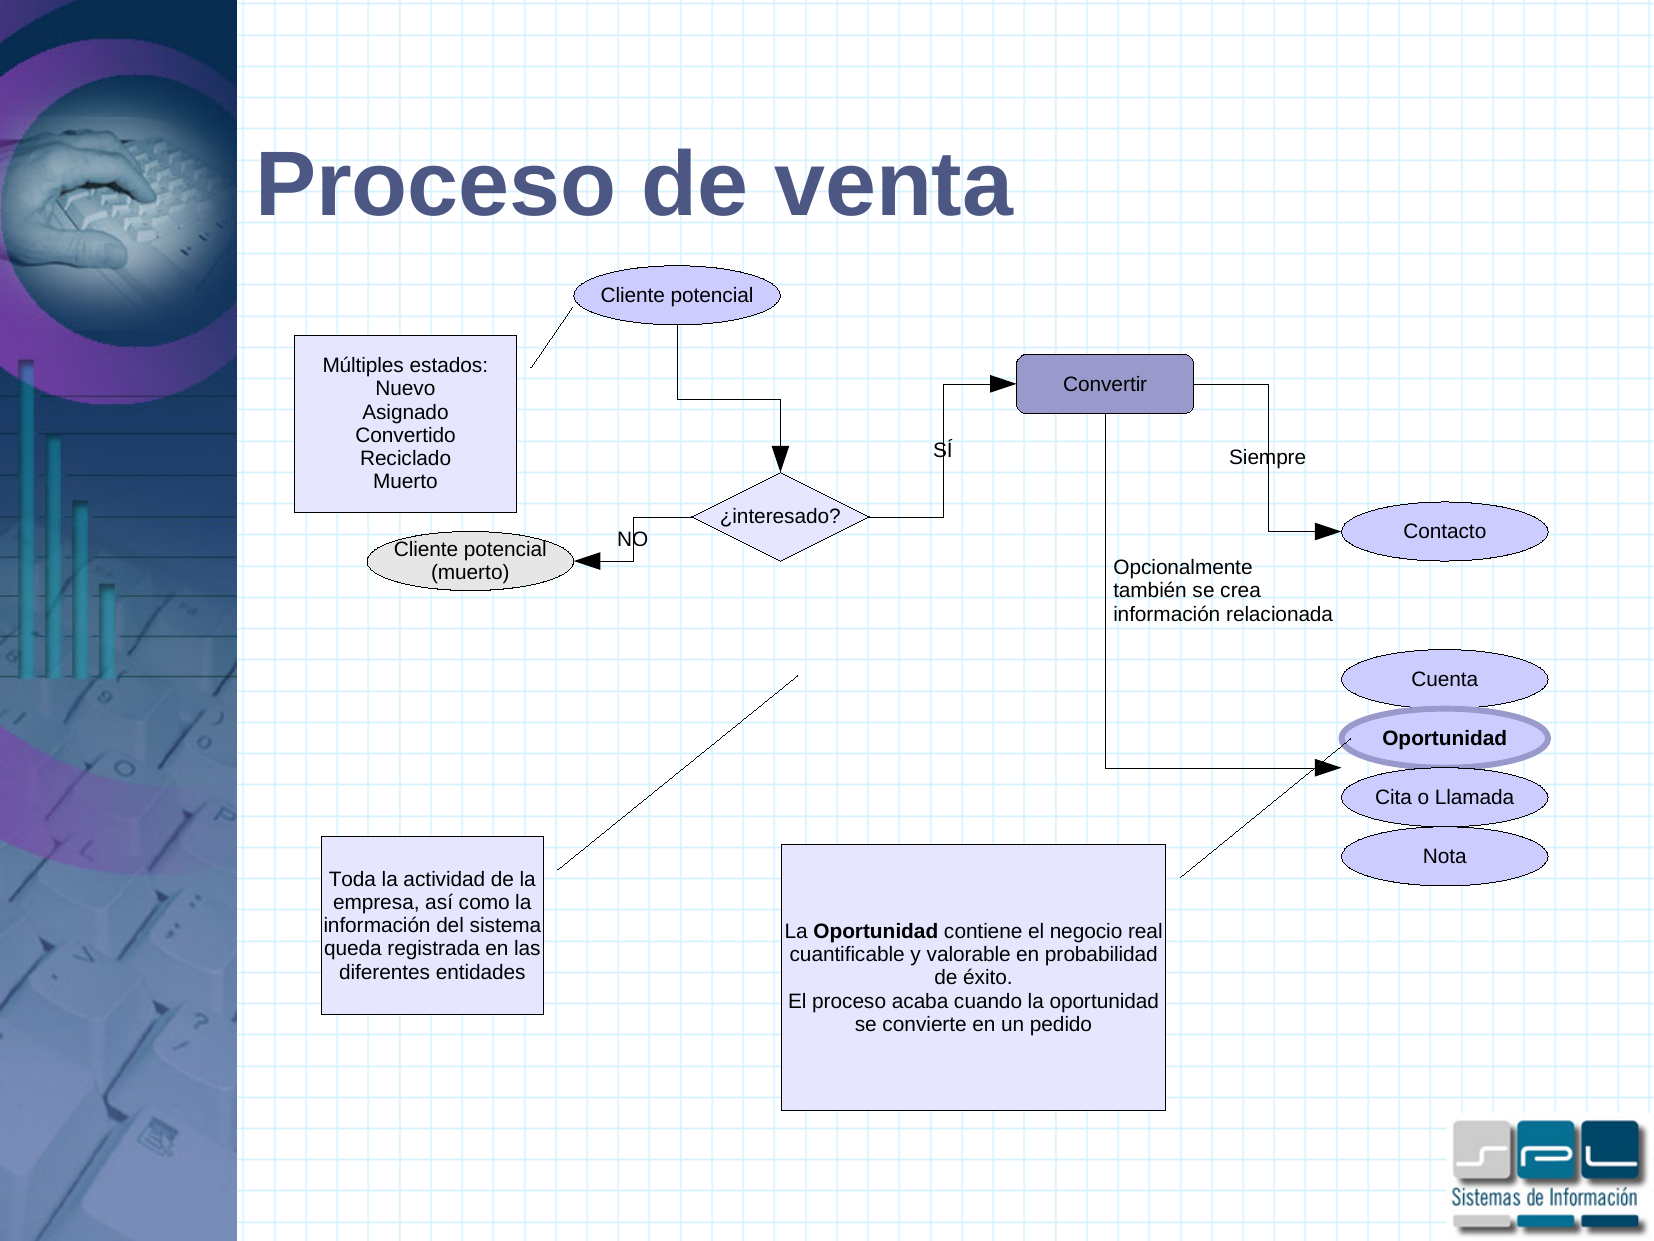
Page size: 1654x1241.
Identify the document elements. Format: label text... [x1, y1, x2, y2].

text_box Cita o Llamada [1341, 767, 1549, 827]
text_box Cliente potencial [573, 265, 781, 325]
text_box Toda la actividad de la empresa, así como la información del sistema queda registrada en las diferentes entidades [322, 837, 543, 1014]
text_box ¿interesado? [691, 472, 870, 562]
text_box Oportunidad [1341, 708, 1549, 768]
text_box Múltiples estados: Nuevo Asignado Convertido Reciclado Muerto [295, 335, 516, 512]
text_box Cuenta [1341, 649, 1549, 709]
text_box Cliente potencial (muerto) [367, 531, 574, 591]
text_box La Oportunidad contiene el negocio real cuantificable y valorable en probabilidad de éxito. El proceso acaba cuando la oportunidad se convierte en un pedido [782, 845, 1165, 1111]
text_box Contacto [1341, 501, 1549, 562]
title Proceso de venta [254, 131, 1640, 235]
picture [0, 0, 1654, 1241]
text_box Convertir [1016, 354, 1194, 414]
text_box Nota [1341, 826, 1549, 886]
